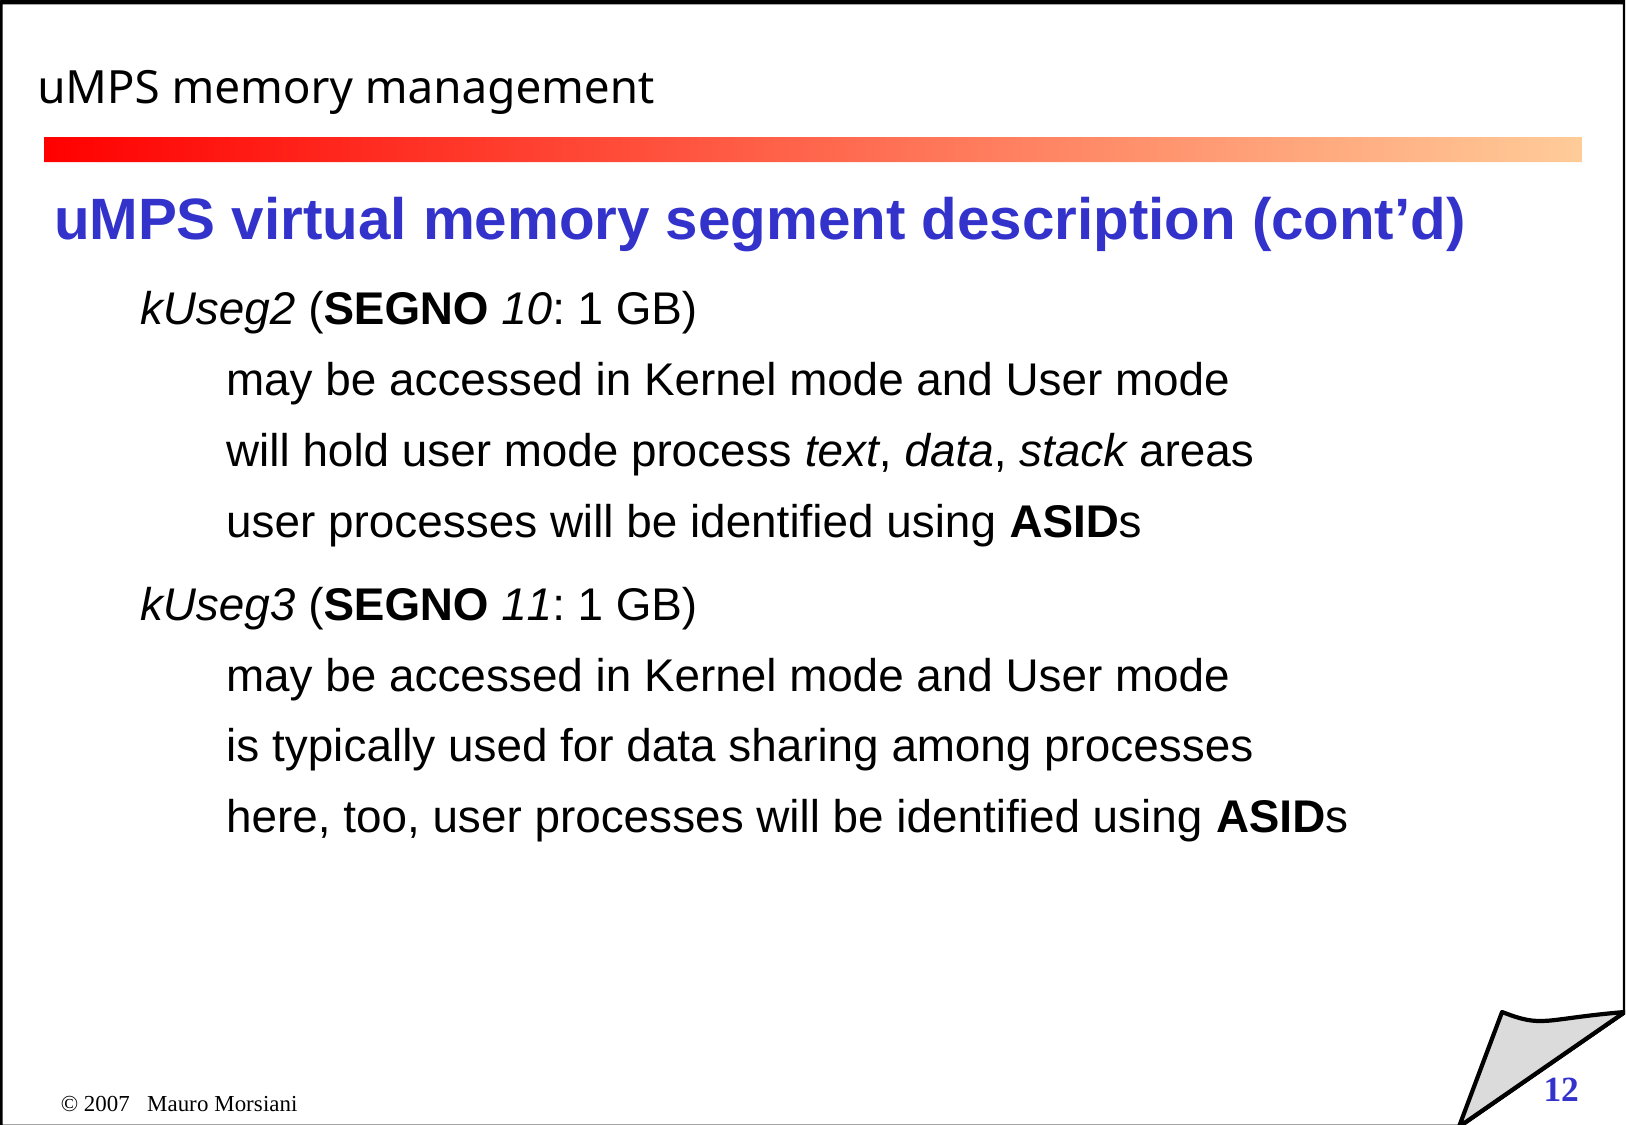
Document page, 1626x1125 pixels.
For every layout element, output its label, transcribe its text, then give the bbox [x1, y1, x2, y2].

title uMPS memory management [37, 44, 1588, 131]
list uMPS virtual memory segment description (cont’d) kUseg2 (SEGNO 10: 1 GB) may be accessed in Kernel mode and User mode will hold user mode process text, data, stack areas user processes will be identified using ASIDs kUseg3 (SEGNO 11: 1 GB) may be accessed in Kernel mode and User mode is typically used for data sharing among processes here, too, user processes will be identified using ASIDs [54, 187, 1571, 1124]
